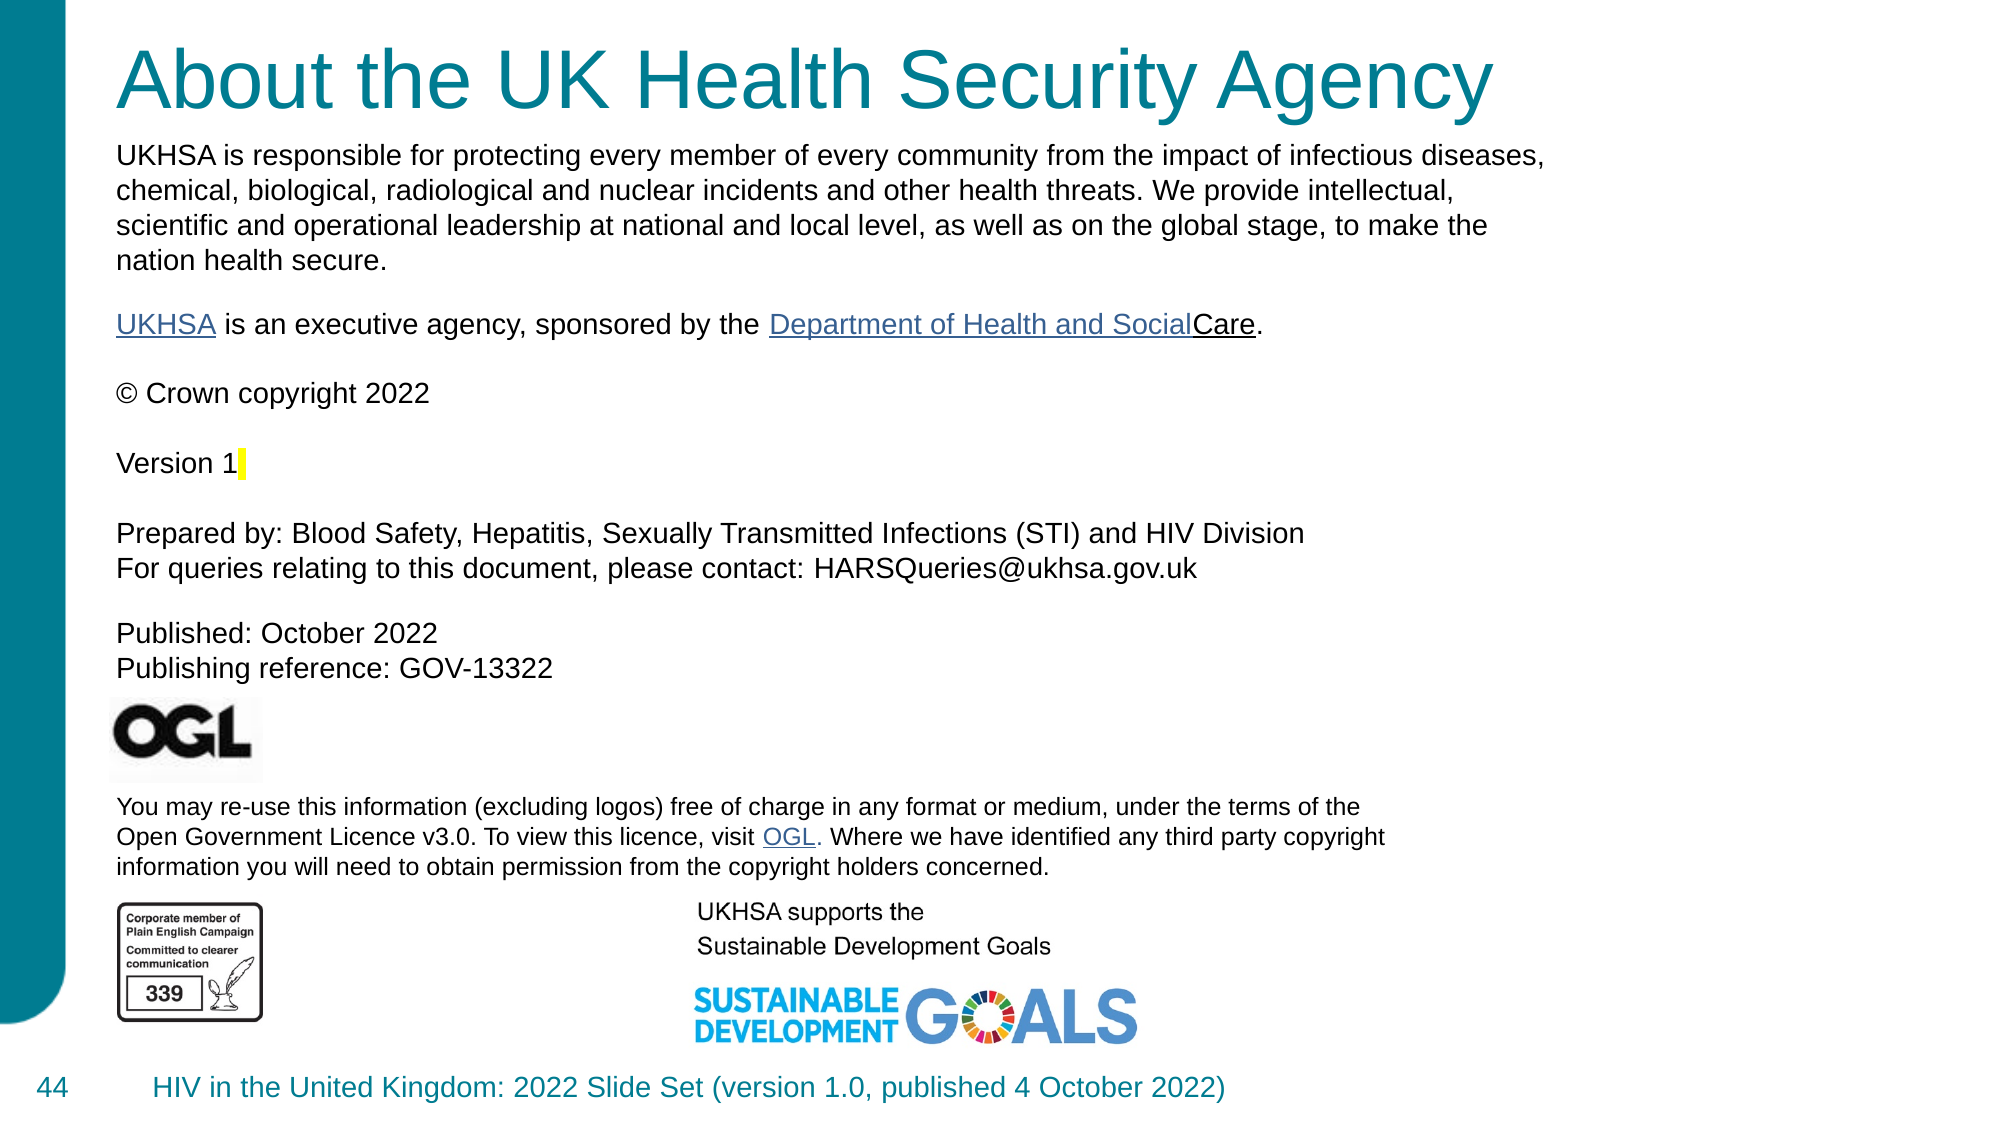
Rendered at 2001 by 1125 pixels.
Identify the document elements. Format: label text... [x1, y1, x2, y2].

text_box HIV in the United Kingdom: 2022 Slide Set (version 1.0, published 4 October 2022) [137, 1056, 1780, 1116]
title About the UK Health Security Agency [101, 29, 1926, 159]
text_box [21, 1056, 120, 1117]
text_box UKHSA is responsible for protecting every member of every community from the impact of infectious diseases, chemical, biological, radiological and nuclear incidents and other health threats. We provide intellectual, scientific and operational leadership at national and local level, as well as on the global stage, to make the nation health secure. UKHSA is an executive agency, sponsored by the Department of Health and Social Care. © Crown copyright 2022 Version 1 Prepared by: Blood Safety, Hepatitis, Sexually Transmitted Infections (STI) and HIV Division For queries relating to this document, please contact: HARSQueries@ukhsa.gov.uk Published: October 2022 Publishing reference: GOV-13322 [101, 129, 1584, 737]
picture [109, 883, 1153, 1059]
text_box You may re-use this information (excluding logos) free of charge in any format or medium, under the terms of the Open Government Licence v3.0. To view this licence, visit OGL. Where we have identified any third party copyright information you will need to obtain permission from the copyright holders concerned. [101, 783, 1411, 888]
picture [109, 737, 263, 783]
